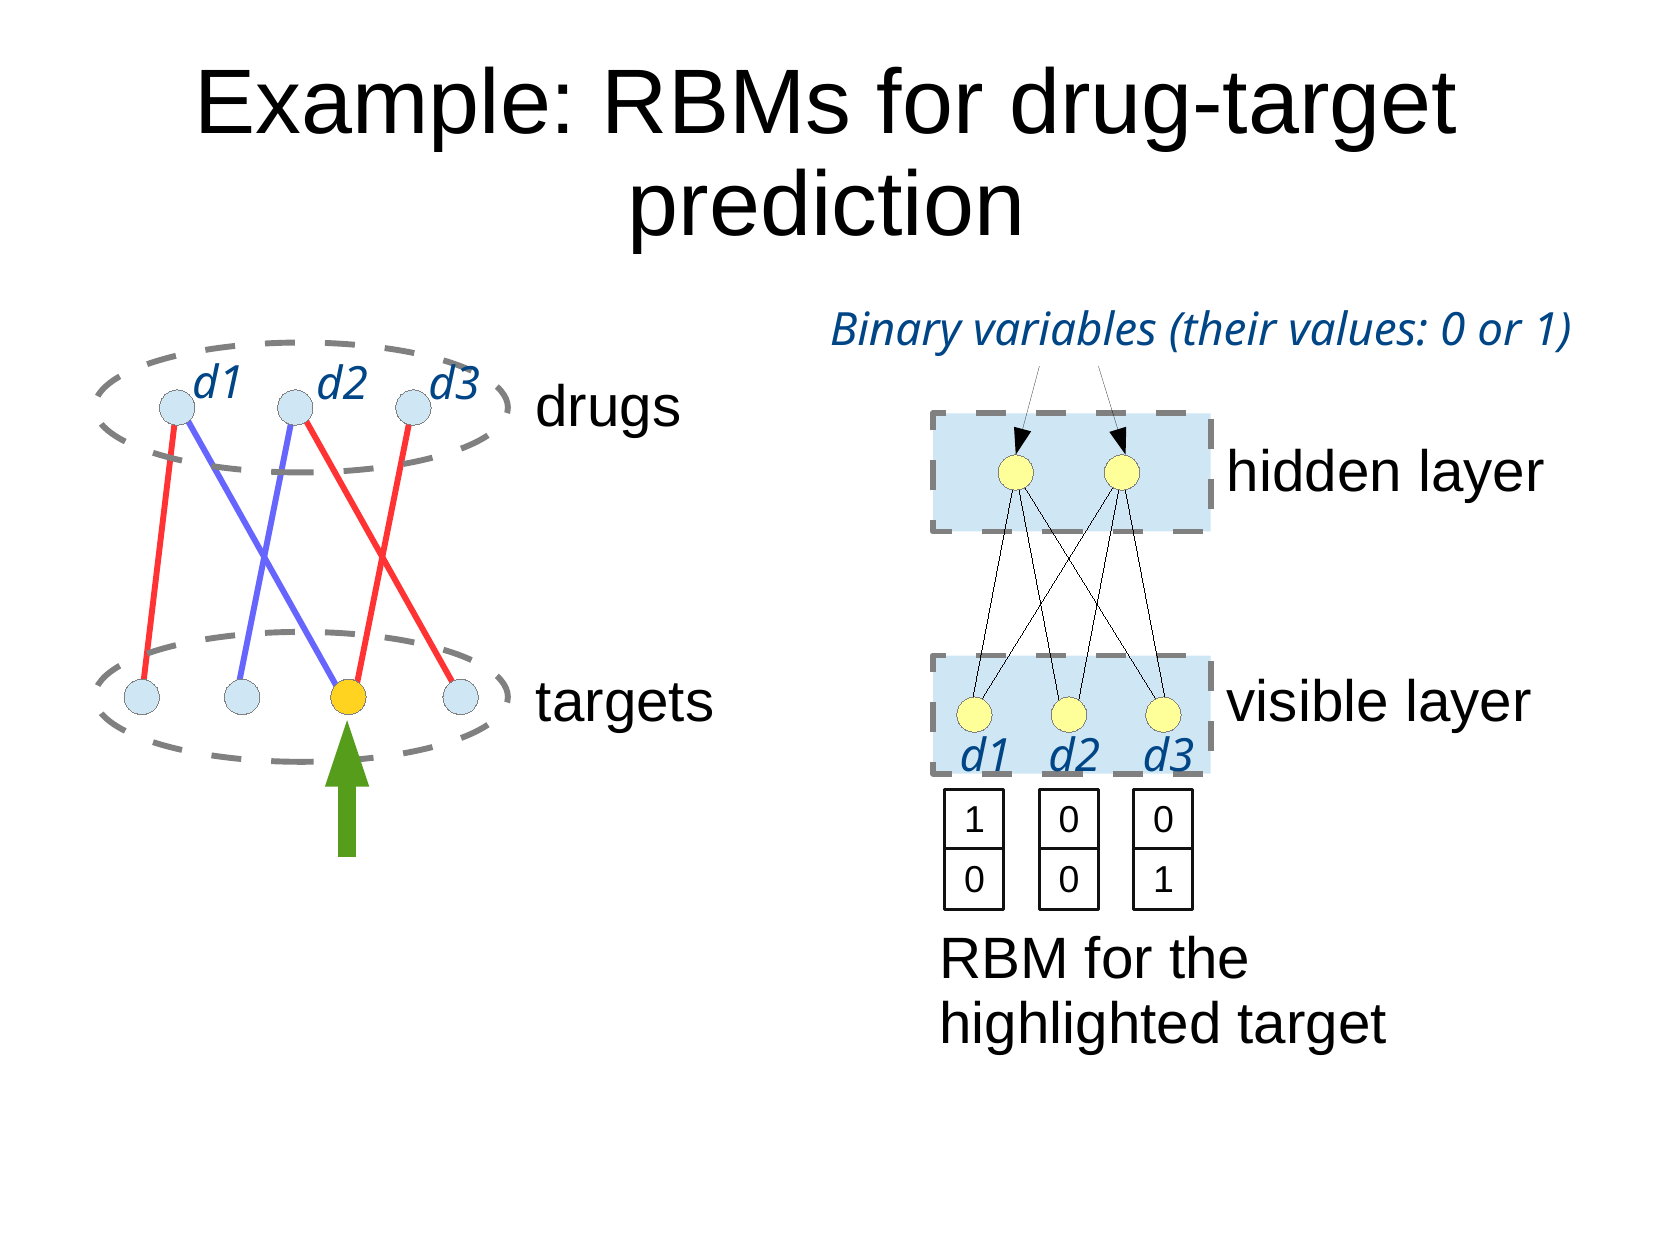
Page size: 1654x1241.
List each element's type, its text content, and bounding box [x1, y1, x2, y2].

text_box [933, 413, 1211, 532]
text_box [124, 679, 160, 715]
text_box drugs [520, 366, 697, 446]
text_box 0 [944, 848, 1004, 910]
text_box 0 [1133, 789, 1193, 848]
text_box d1 [177, 342, 251, 418]
text_box d2 [1033, 714, 1119, 790]
text_box targets [520, 661, 730, 742]
text_box 1 [944, 789, 1004, 848]
text_box [442, 679, 479, 715]
text_box 1 [1133, 848, 1193, 910]
text_box [330, 679, 367, 715]
text_box RBM for the highlighted target [924, 918, 1403, 1063]
text_box 0 [1039, 848, 1099, 910]
text_box Binary variables (their values: 0 or 1) [814, 289, 1654, 365]
text_box d1 [944, 714, 1019, 790]
text_box visible layer [1211, 661, 1548, 742]
text_box [395, 389, 428, 426]
text_box d2 [301, 342, 387, 418]
text_box 0 [1039, 789, 1099, 848]
title Example: RBMs for drug-target prediction [82, 49, 1571, 257]
text_box [224, 679, 260, 715]
text_box [159, 389, 192, 426]
text_box [277, 389, 310, 426]
text_box d3 [1128, 714, 1214, 790]
text_box hidden layer [1212, 431, 1561, 511]
text_box d3 [413, 342, 499, 418]
text_box [933, 655, 1211, 774]
